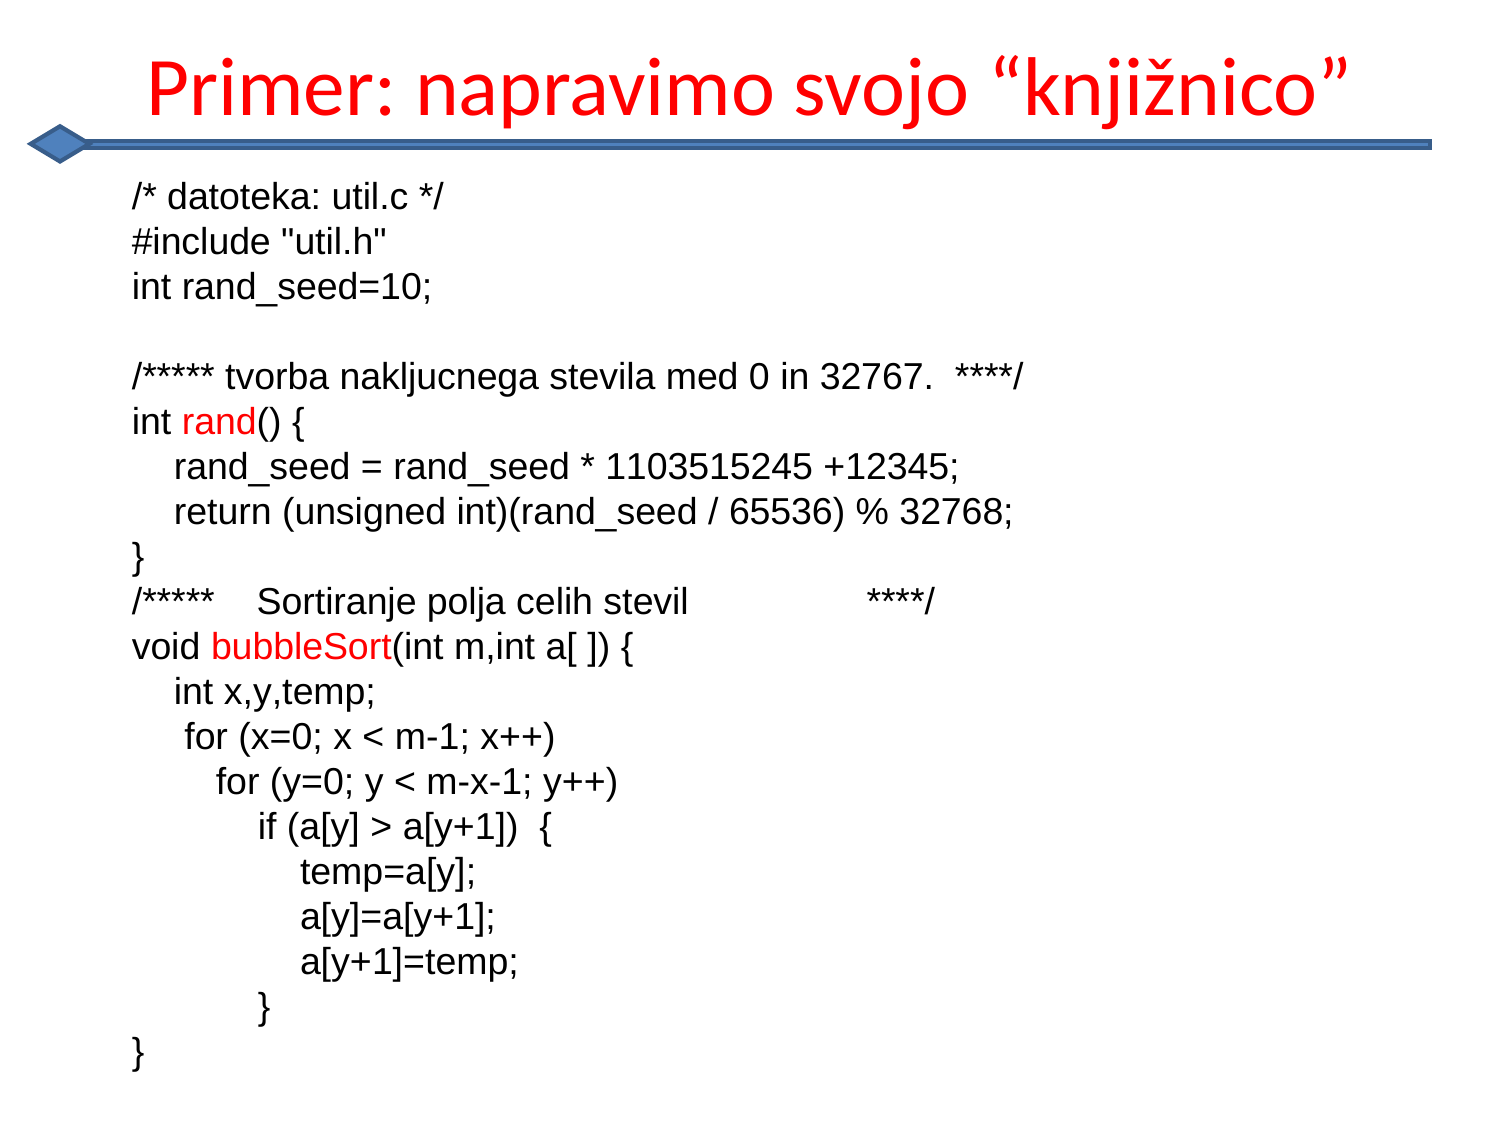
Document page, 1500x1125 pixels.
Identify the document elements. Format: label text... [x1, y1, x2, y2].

text_box /* datoteka: util.c */ #include "util.h" int rand_seed=10; /***** tvorba nakljucnega stevila med 0 in 32767. ****/ int rand() { rand_seed = rand_seed * 1103515245 +12345; return (unsigned int)(rand_seed / 65536) % 32768; } /***** Sortiranje polja celih stevil ****/ void bubbleSort(int m,int a[ ]) { int x,y,temp; for (x=0; x < m-1; x++) for (y=0; y < m-x-1; y++) if (a[y] > a[y+1]) { temp=a[y]; a[y]=a[y+1]; a[y+1]=temp; } } [117, 163, 1243, 1080]
title Primer: napravimo svojo “knjižnico” [75, 23, 1426, 141]
